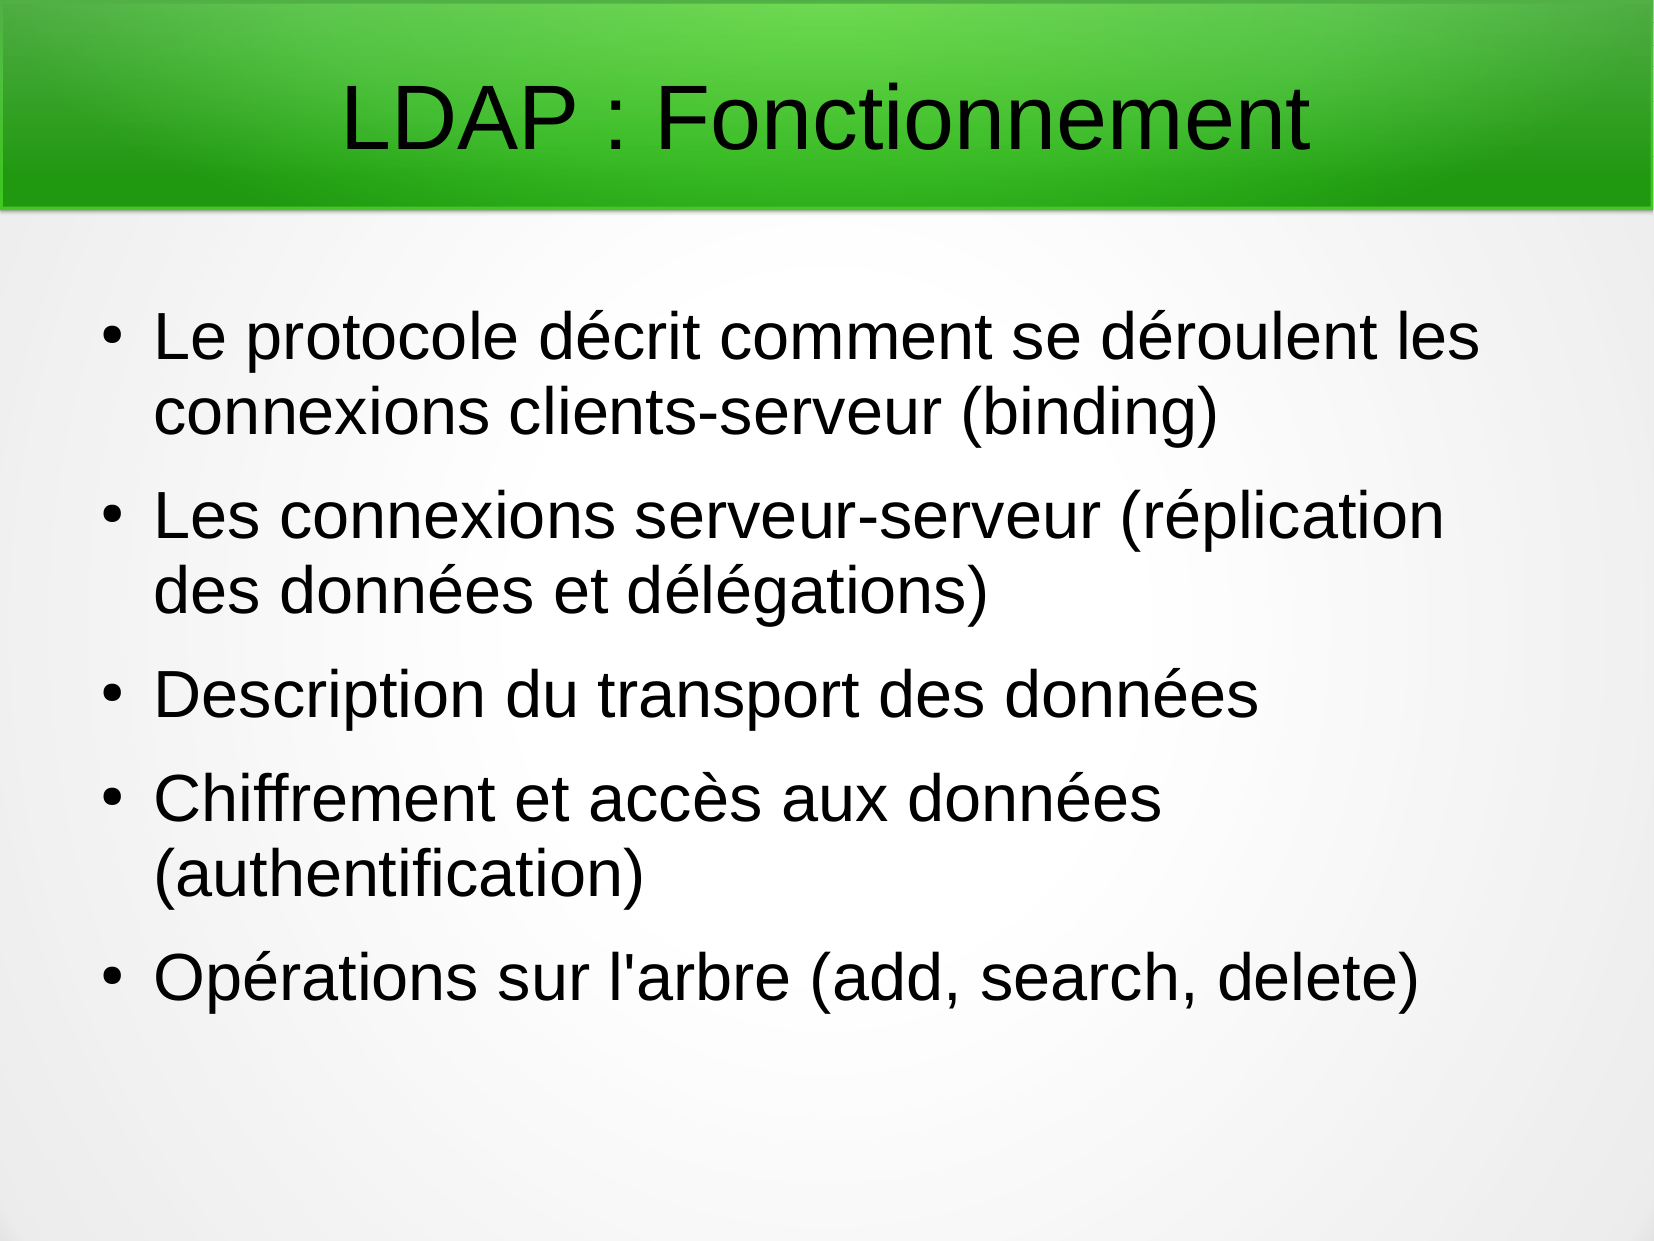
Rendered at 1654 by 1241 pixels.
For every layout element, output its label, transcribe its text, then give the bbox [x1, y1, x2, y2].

title LDAP : Fonctionnement [82, 47, 1571, 189]
list Le protocole décrit comment se déroulent les connexions clients-serveur (binding) Les connexions serveur-serveur (réplication des données et délégations) Description du transport des données Chiffrement et accès aux données (authentification) Opérations sur l'arbre (add, search, delete) [82, 299, 1571, 1019]
